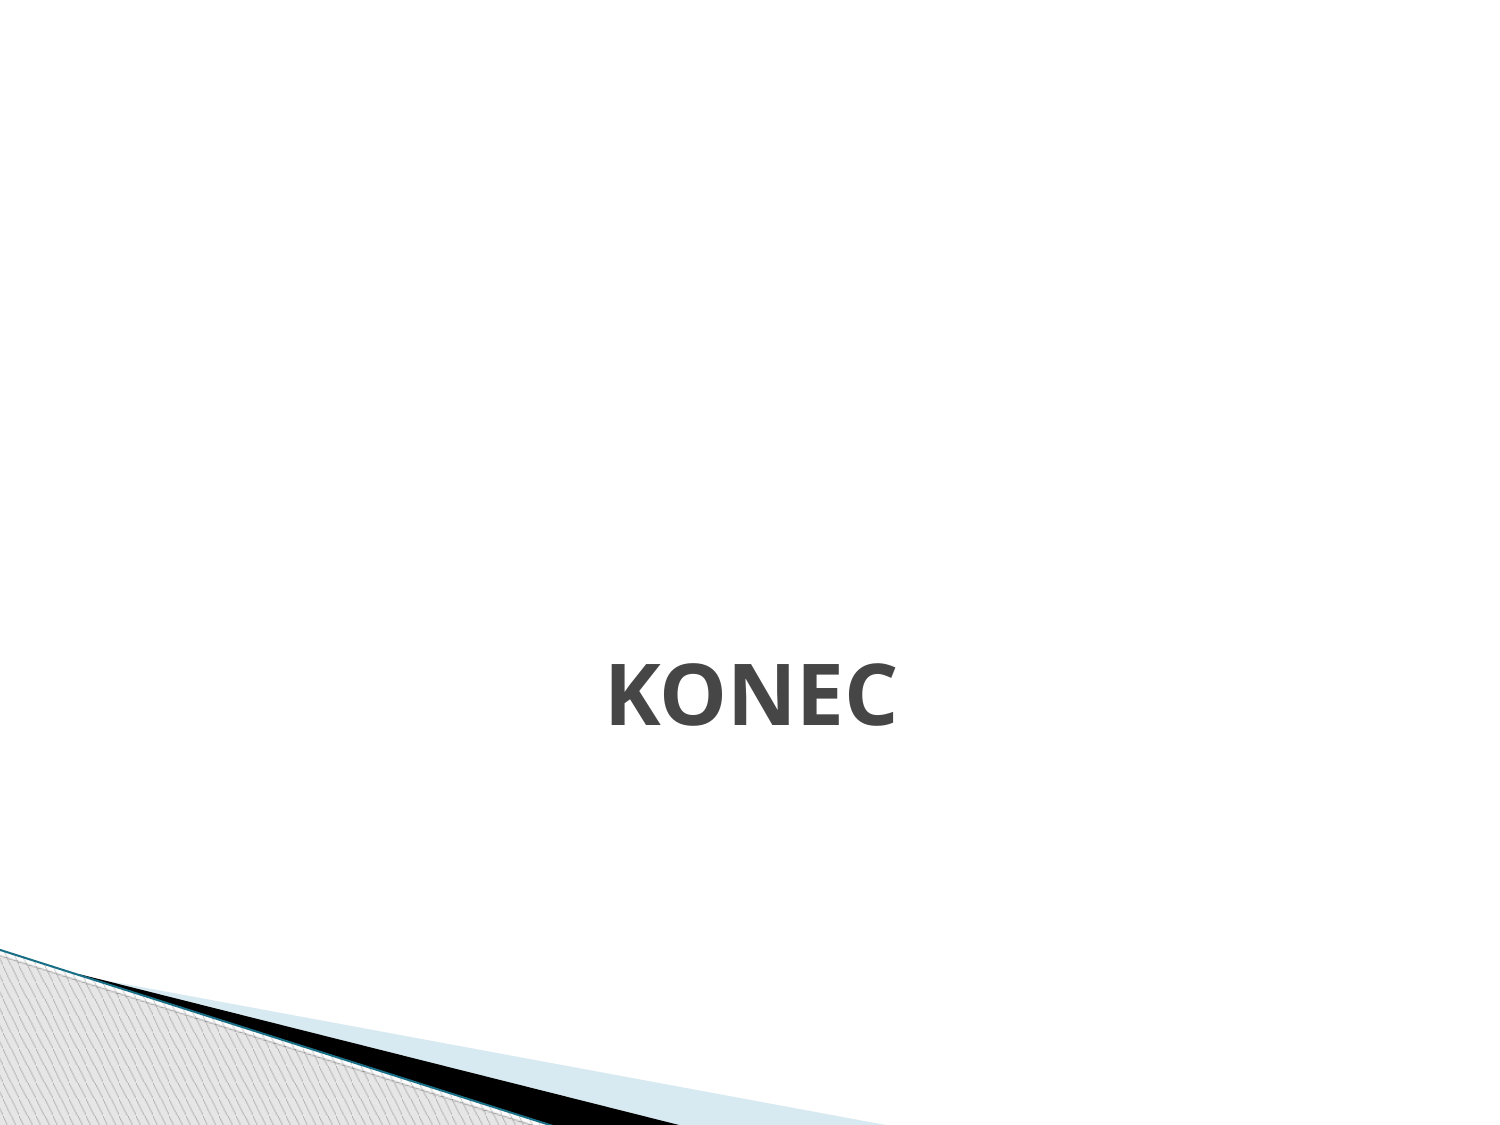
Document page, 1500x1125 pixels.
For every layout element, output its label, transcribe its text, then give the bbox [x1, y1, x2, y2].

title KONEC [76, 597, 1427, 786]
